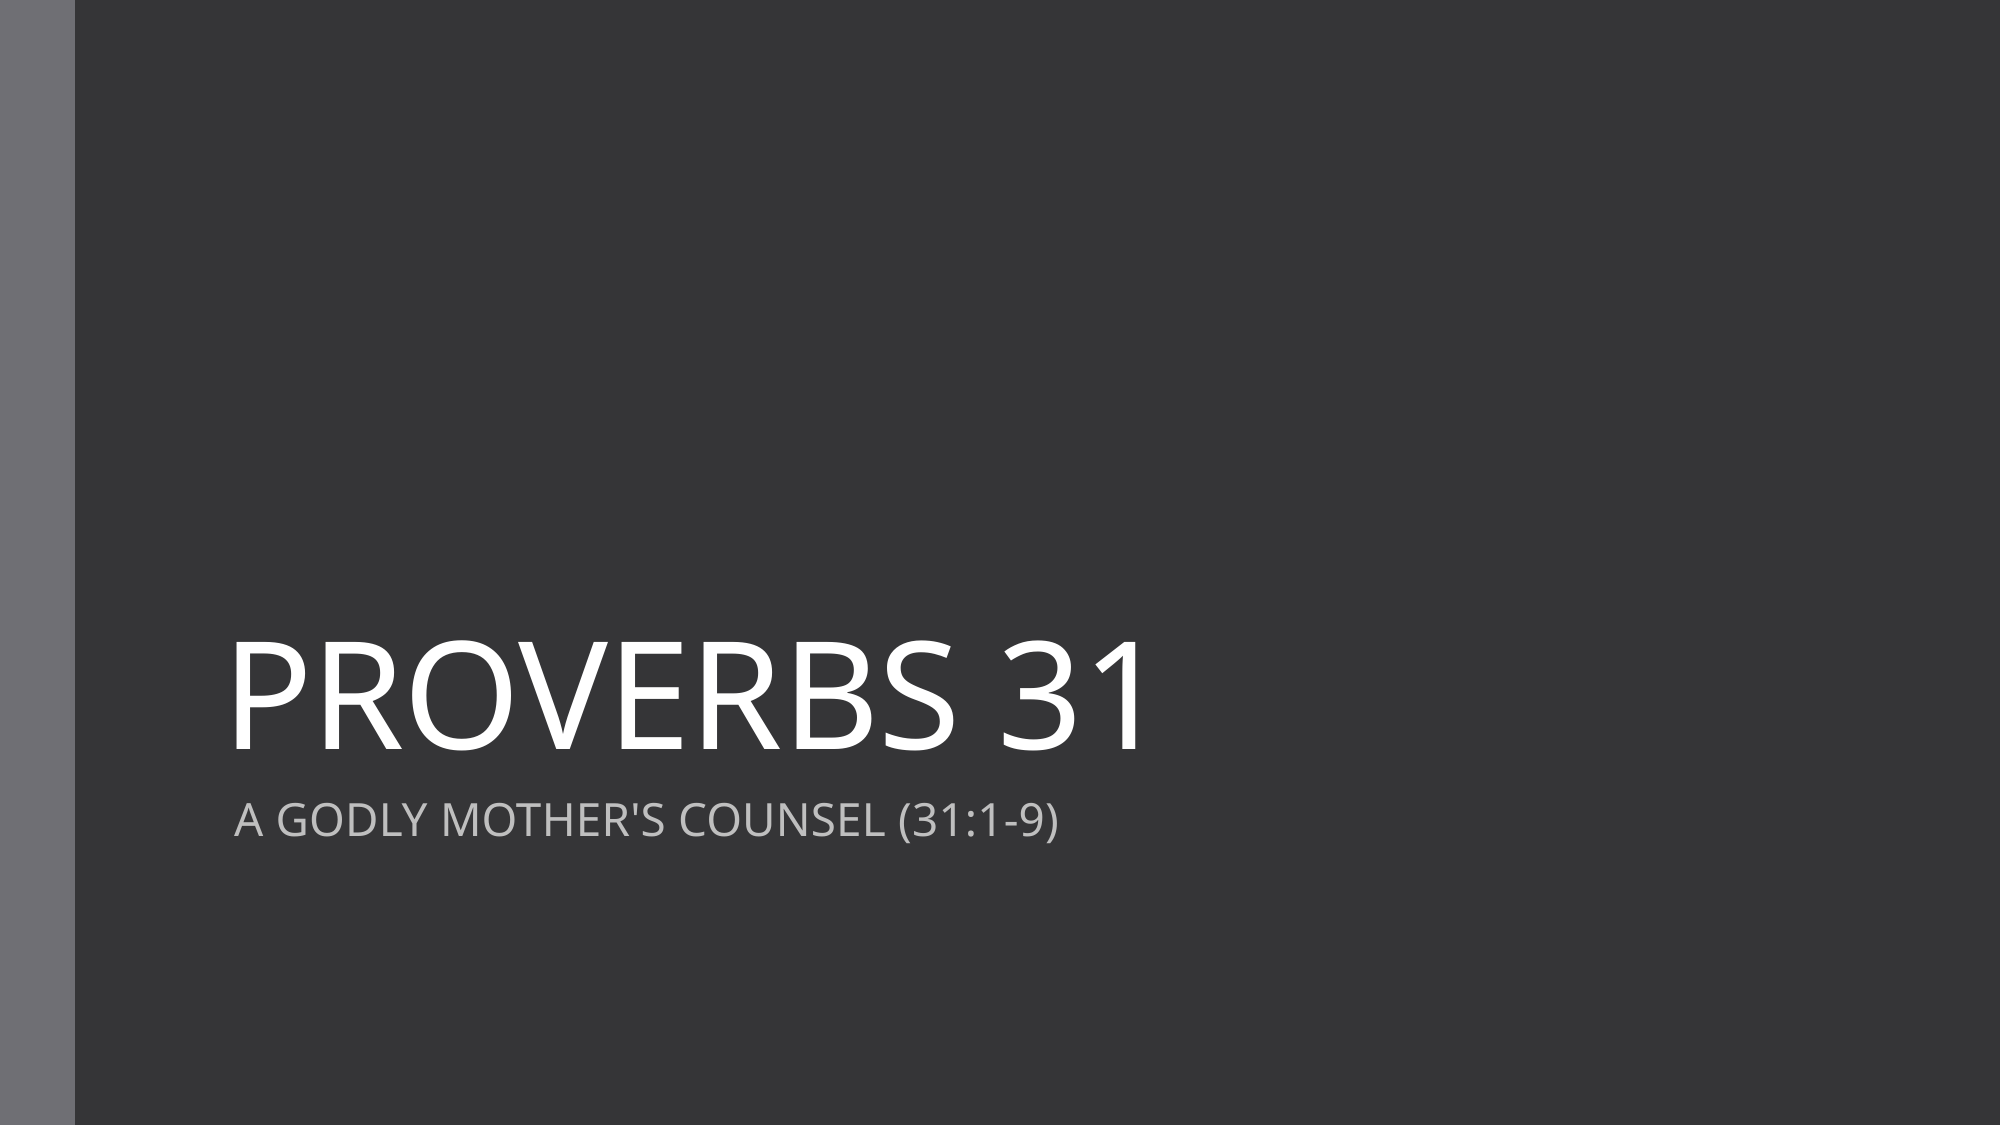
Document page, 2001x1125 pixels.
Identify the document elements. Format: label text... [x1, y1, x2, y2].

subtitle A GODLY MOTHER'S COUNSEL (31:1-9) [206, 787, 1752, 1066]
title PROVERBS 31 [206, 124, 1752, 787]
